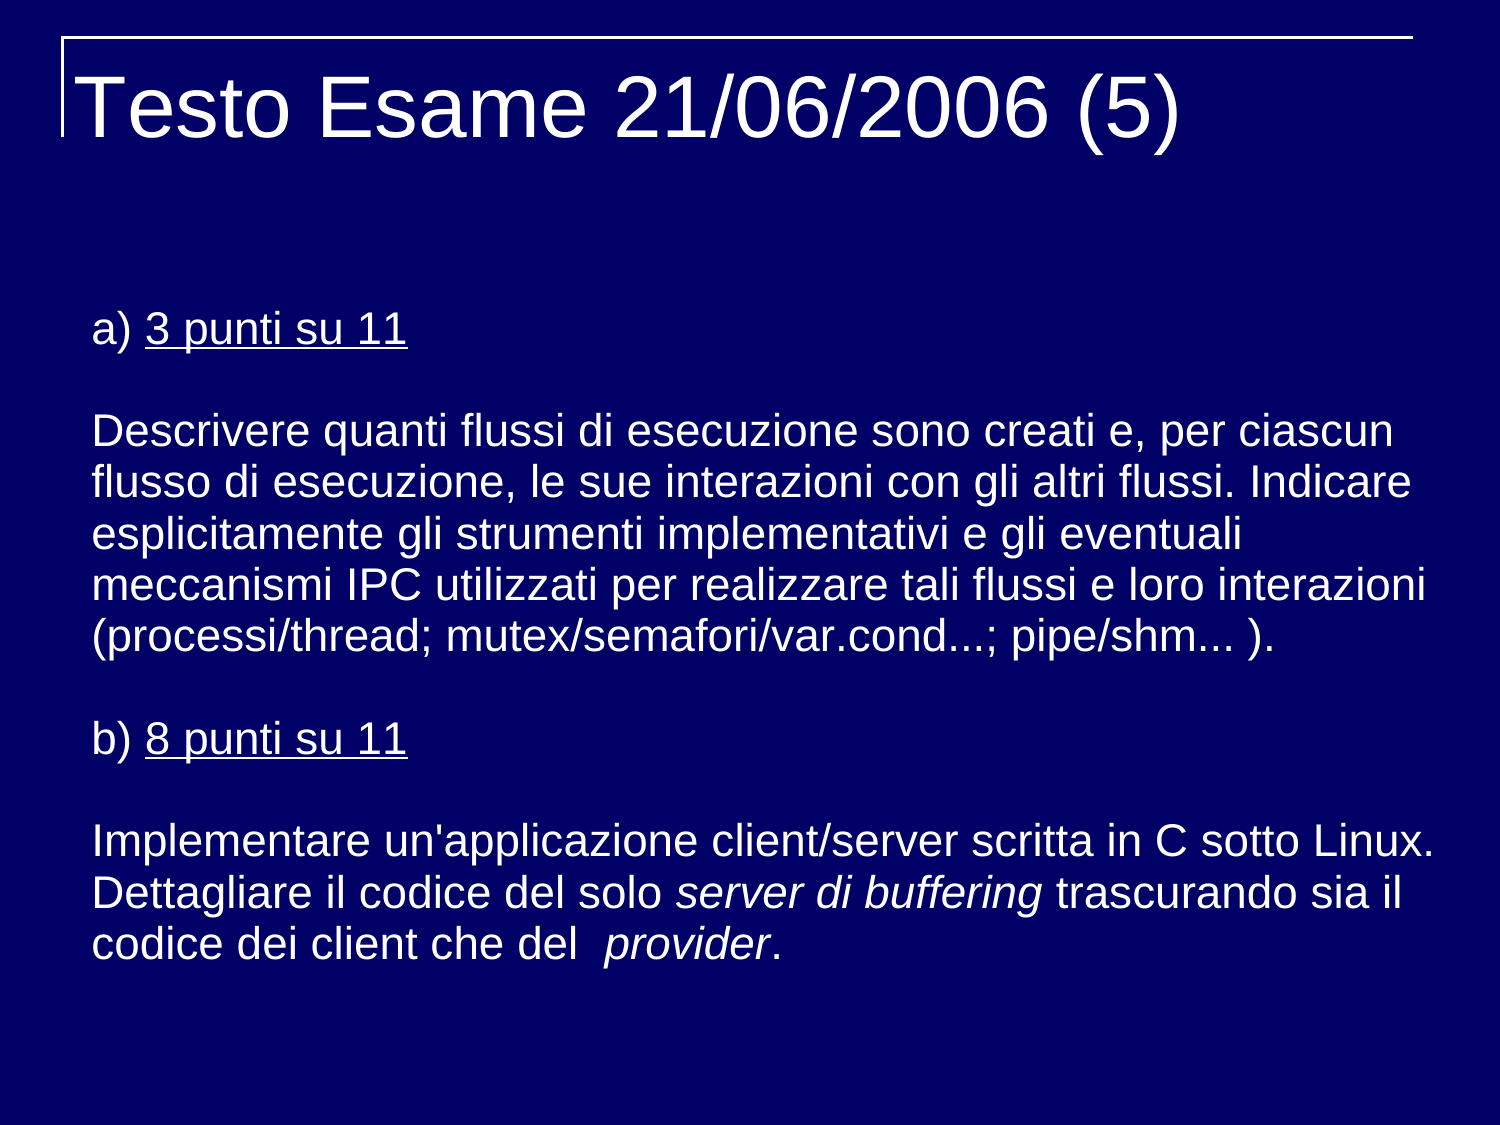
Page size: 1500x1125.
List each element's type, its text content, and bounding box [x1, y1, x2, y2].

text_box a) 3 punti su 11 Descrivere quanti flussi di esecuzione sono creati e, per ciascun flusso di esecuzione, le sue interazioni con gli altri flussi. Indicare esplicitamente gli strumenti implementativi e gli eventuali meccanismi IPC utilizzati per realizzare tali flussi e loro interazioni (processi/thread; mutex/semafori/var.cond...; pipe/shm... ). b) 8 punti su 11 Implementare un'applicazione client/server scritta in C sotto Linux. Dettagliare il codice del solo server di buffering trascurando sia il codice dei client che del provider. [76, 295, 1465, 1025]
title Testo Esame 21/06/2006 (5) [59, 50, 1335, 178]
